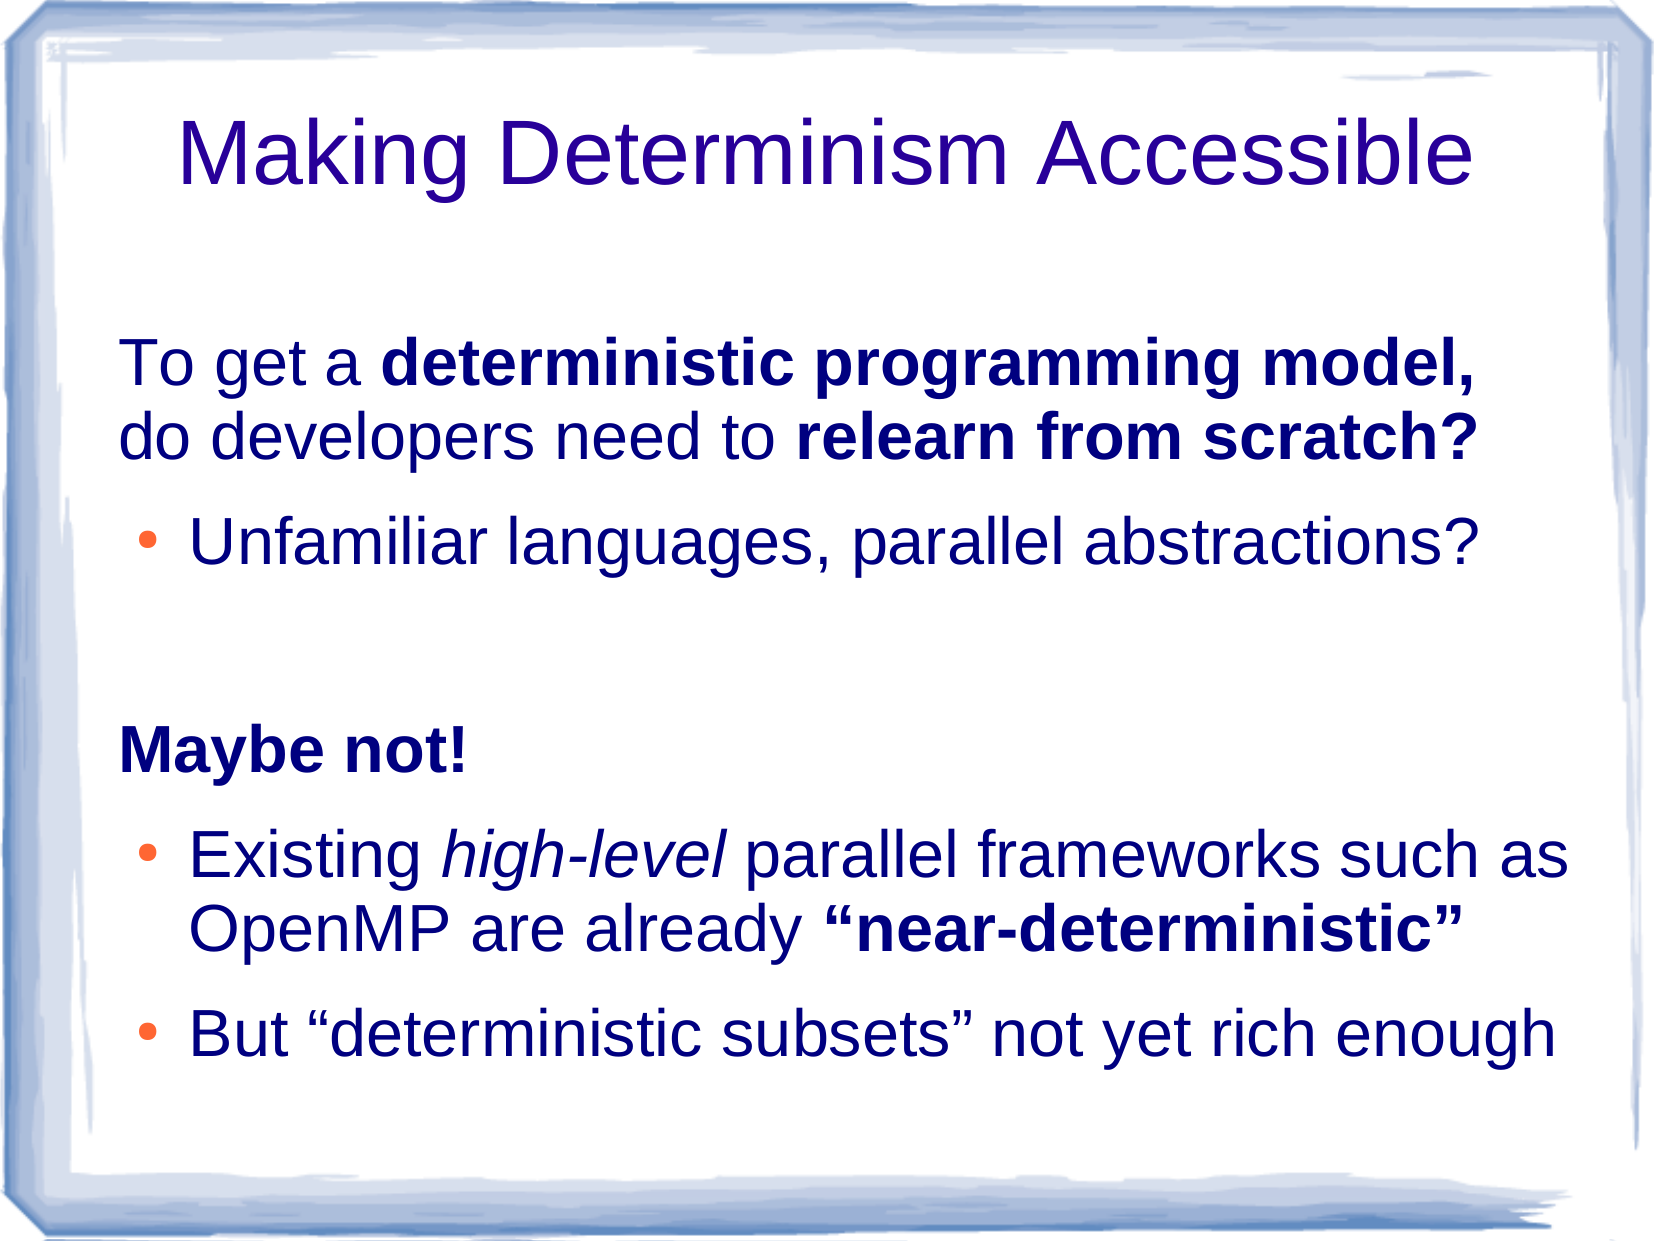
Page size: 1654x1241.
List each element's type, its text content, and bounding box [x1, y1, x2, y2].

picture [0, 0, 1654, 1241]
list To get a deterministic programming model, do developers need to relearn from scratch? Unfamiliar languages, parallel abstractions? Maybe not! Existing high-level parallel frameworks such as OpenMP are already “near-deterministic” But “deterministic subsets” not yet rich enough [118, 324, 1571, 1069]
title Making Determinism Accessible [82, 49, 1571, 257]
